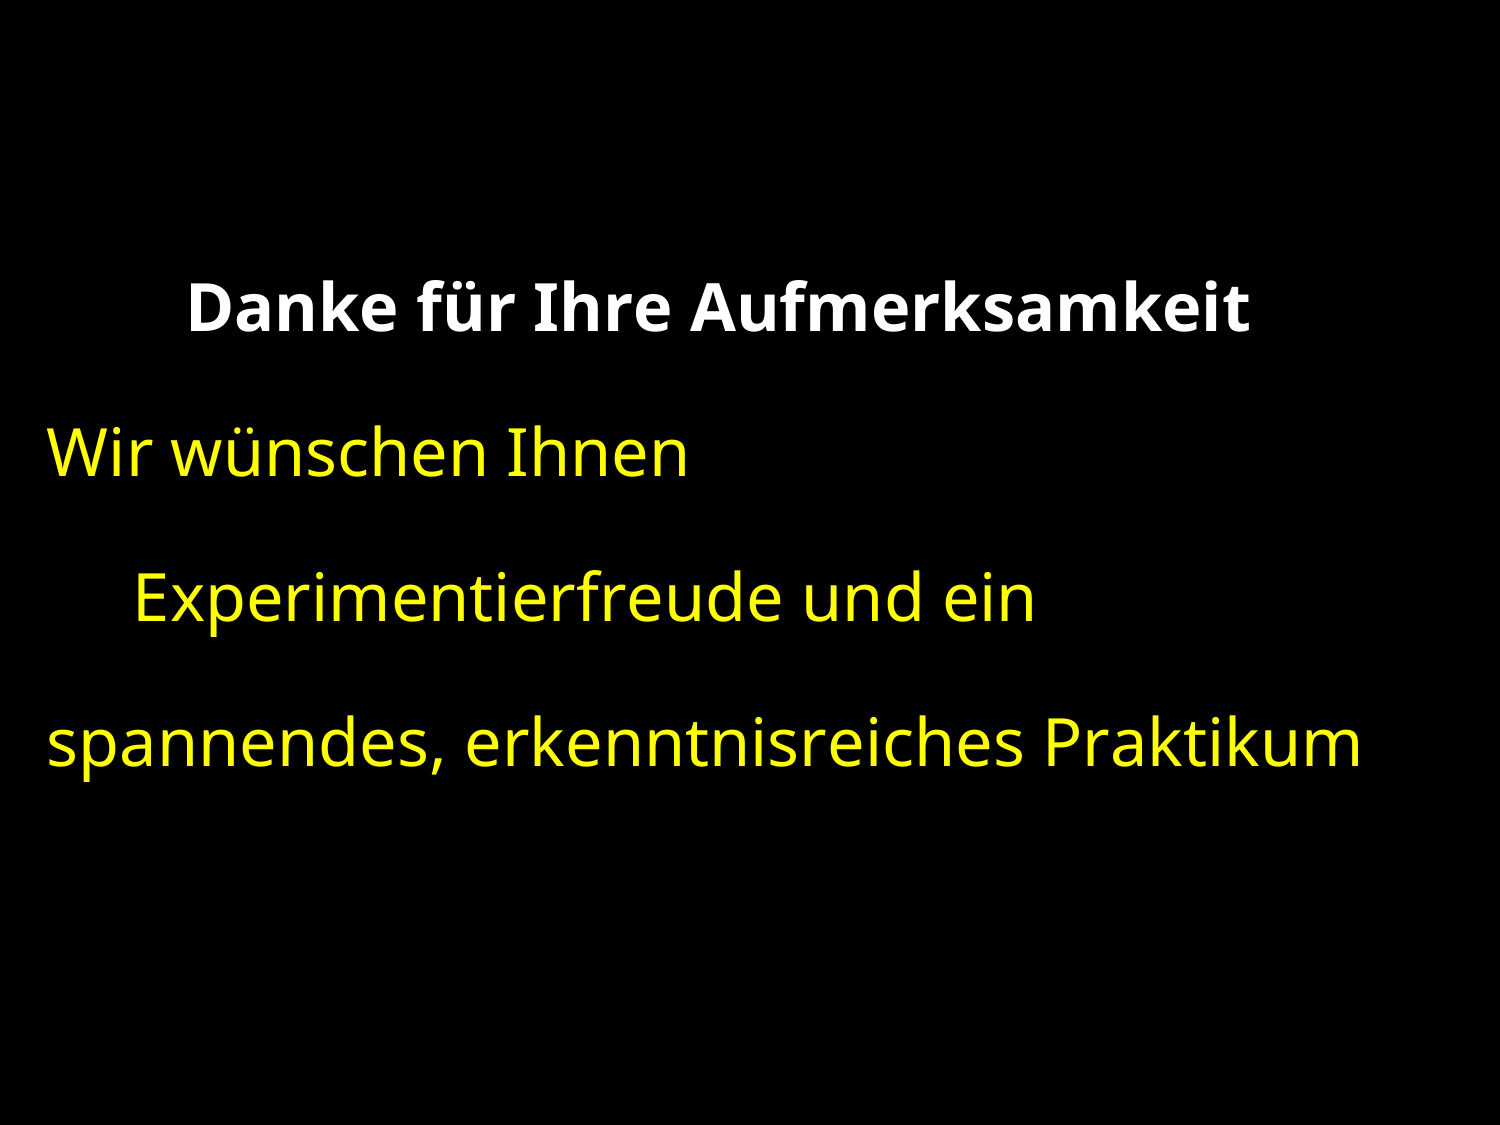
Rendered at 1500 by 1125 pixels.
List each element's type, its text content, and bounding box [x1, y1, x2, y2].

title Danke für Ihre Aufmerksamkeit Wir wünschen Ihnen Experimentierfreude und ein spannendes, erkenntnisreiches Praktikum [12, 166, 1482, 888]
